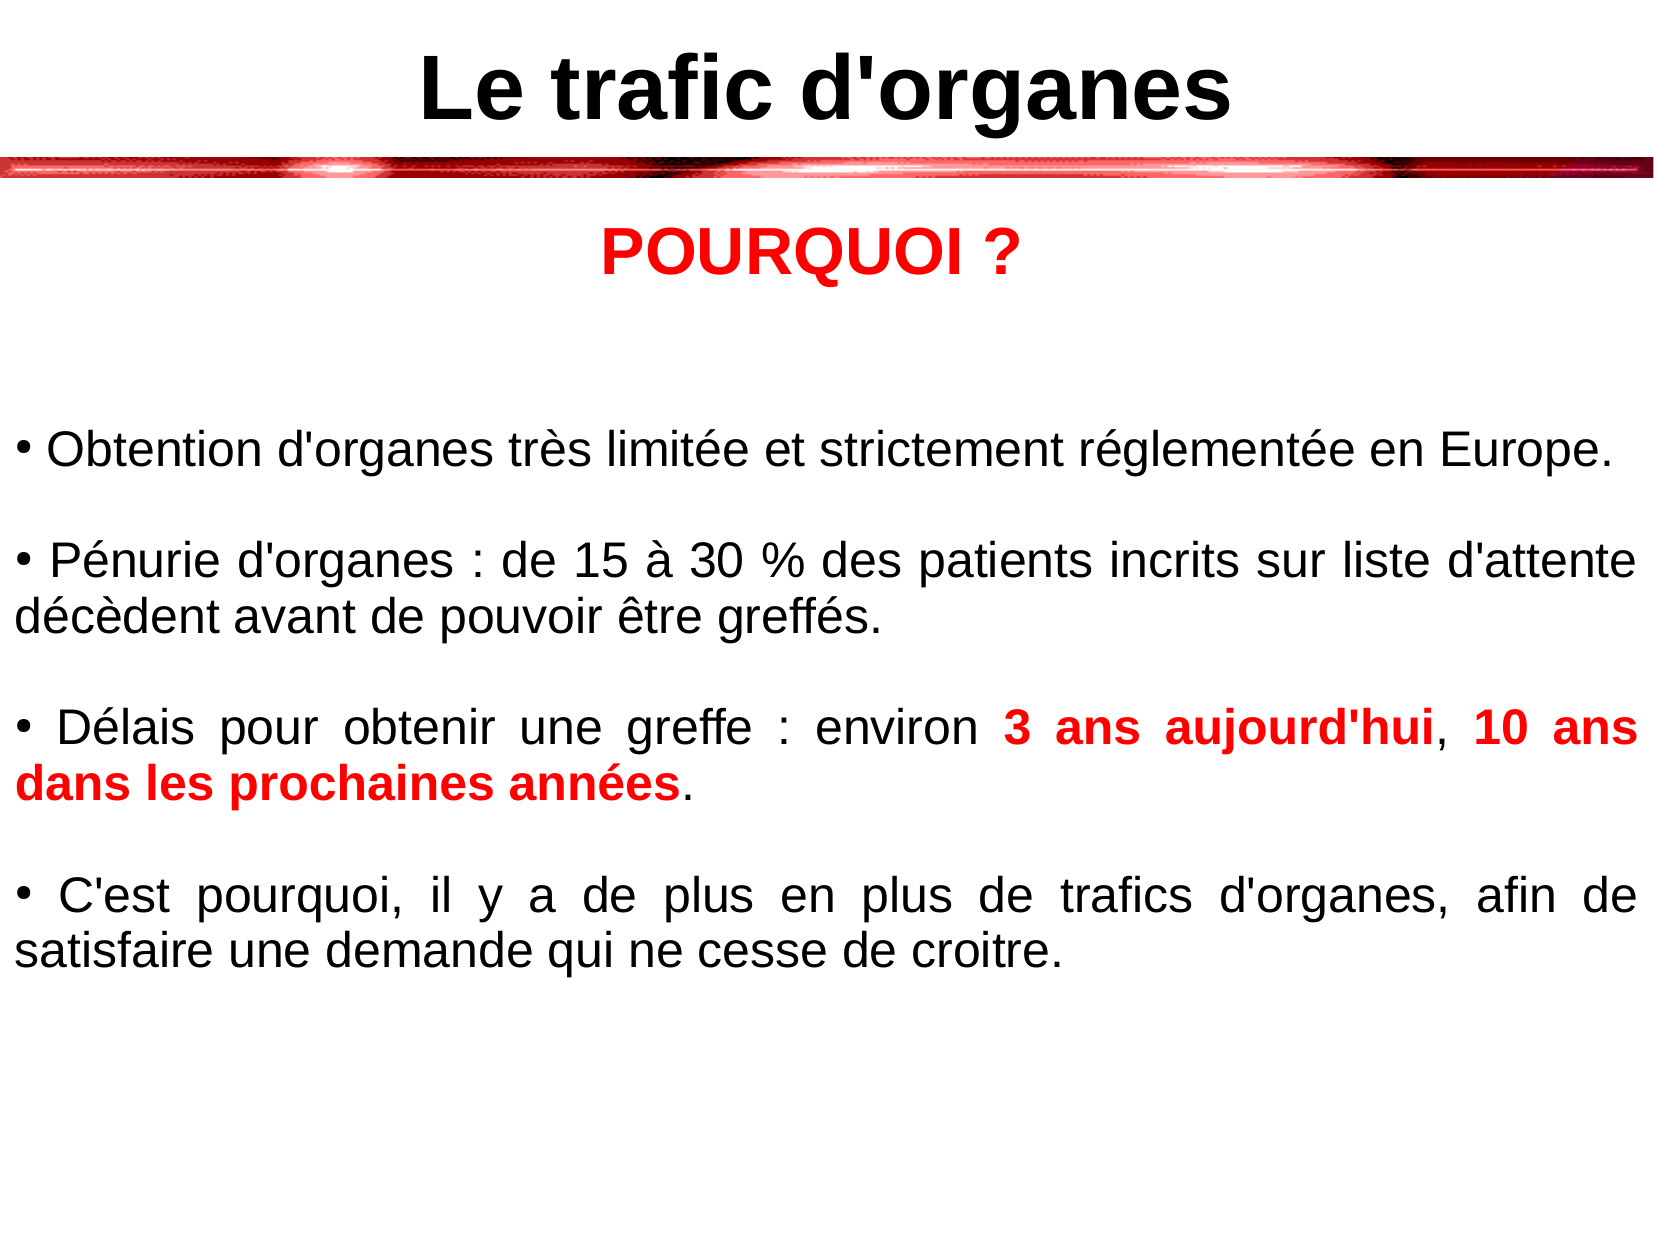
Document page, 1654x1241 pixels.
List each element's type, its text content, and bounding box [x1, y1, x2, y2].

text_box Le trafic d'organes [0, 29, 1654, 148]
text_box POURQUOI ? [501, 206, 1123, 297]
picture [0, 157, 1654, 178]
text_box Obtention d'organes très limitée et strictement réglementée en Europe. Pénurie d'organes : de 15 à 30 % des patients incrits sur liste d'attente décèdent avant de pouvoir être greffés. Délais pour obtenir une greffe : environ 3 ans aujourd'hui, 10 ans dans les prochaines années. C'est pourquoi, il y a de plus en plus de trafics d'organes, afin de satisfaire une demande qui ne cesse de croitre. [0, 413, 1654, 1034]
